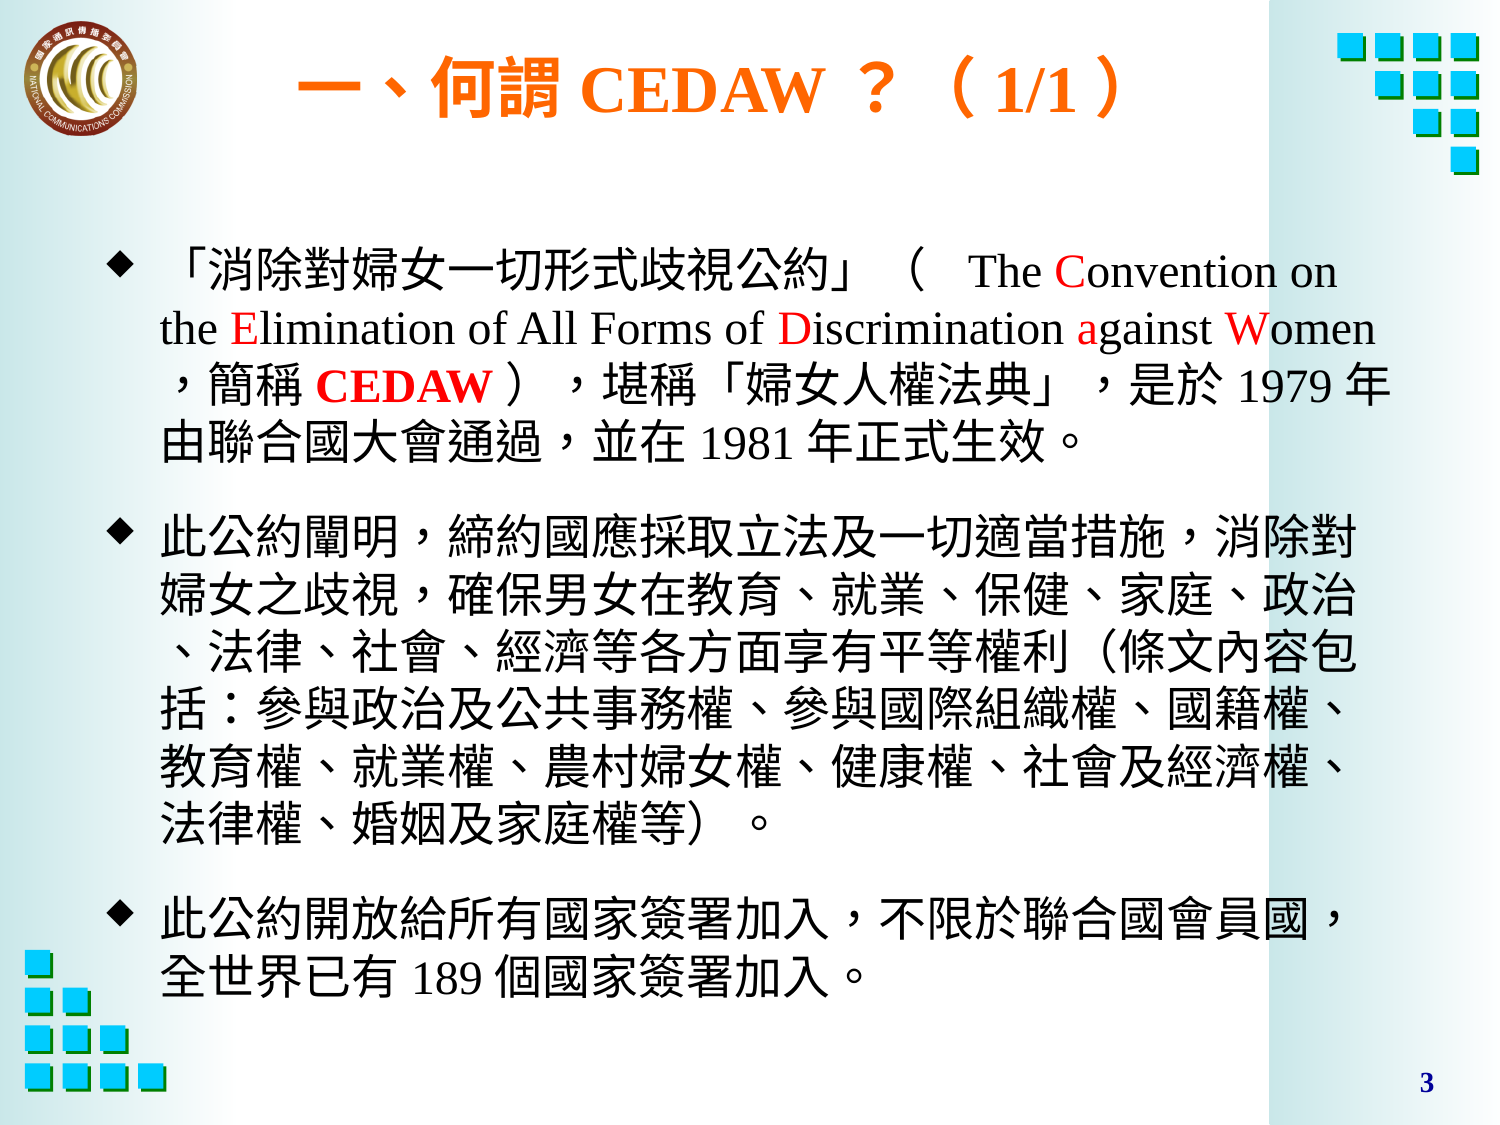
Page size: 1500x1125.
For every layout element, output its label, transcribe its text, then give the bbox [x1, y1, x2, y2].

picture [24, 21, 137, 136]
list 「消除對婦女一切形式歧視公約」（ The Convention on the Elimination of All Forms of Discrimination against Women，簡稱CEDAW），堪稱「婦女人權法典」，是於1979年由聯合國大會通過，並在1981年正式生效。 此公約闡明，締約國應採取立法及一切適當措施，消除對婦女之歧視，確保男女在教育、就業、保健、家庭、政治、法律、社會、經濟等各方面享有平等權利（條文內容包括：參與政治及公共事務權、參與國際組織權、國籍權、教育權、就業權、農村婦女權、健康權、社會及經濟權、法律權、婚姻及家庭權等）。 此公約開放給所有國家簽署加入，不限於聯合國會員國，全世界已有189個國家簽署加入。 [88, 231, 1413, 1024]
title 一、何謂CEDAW？（1/1） [135, 23, 1322, 149]
